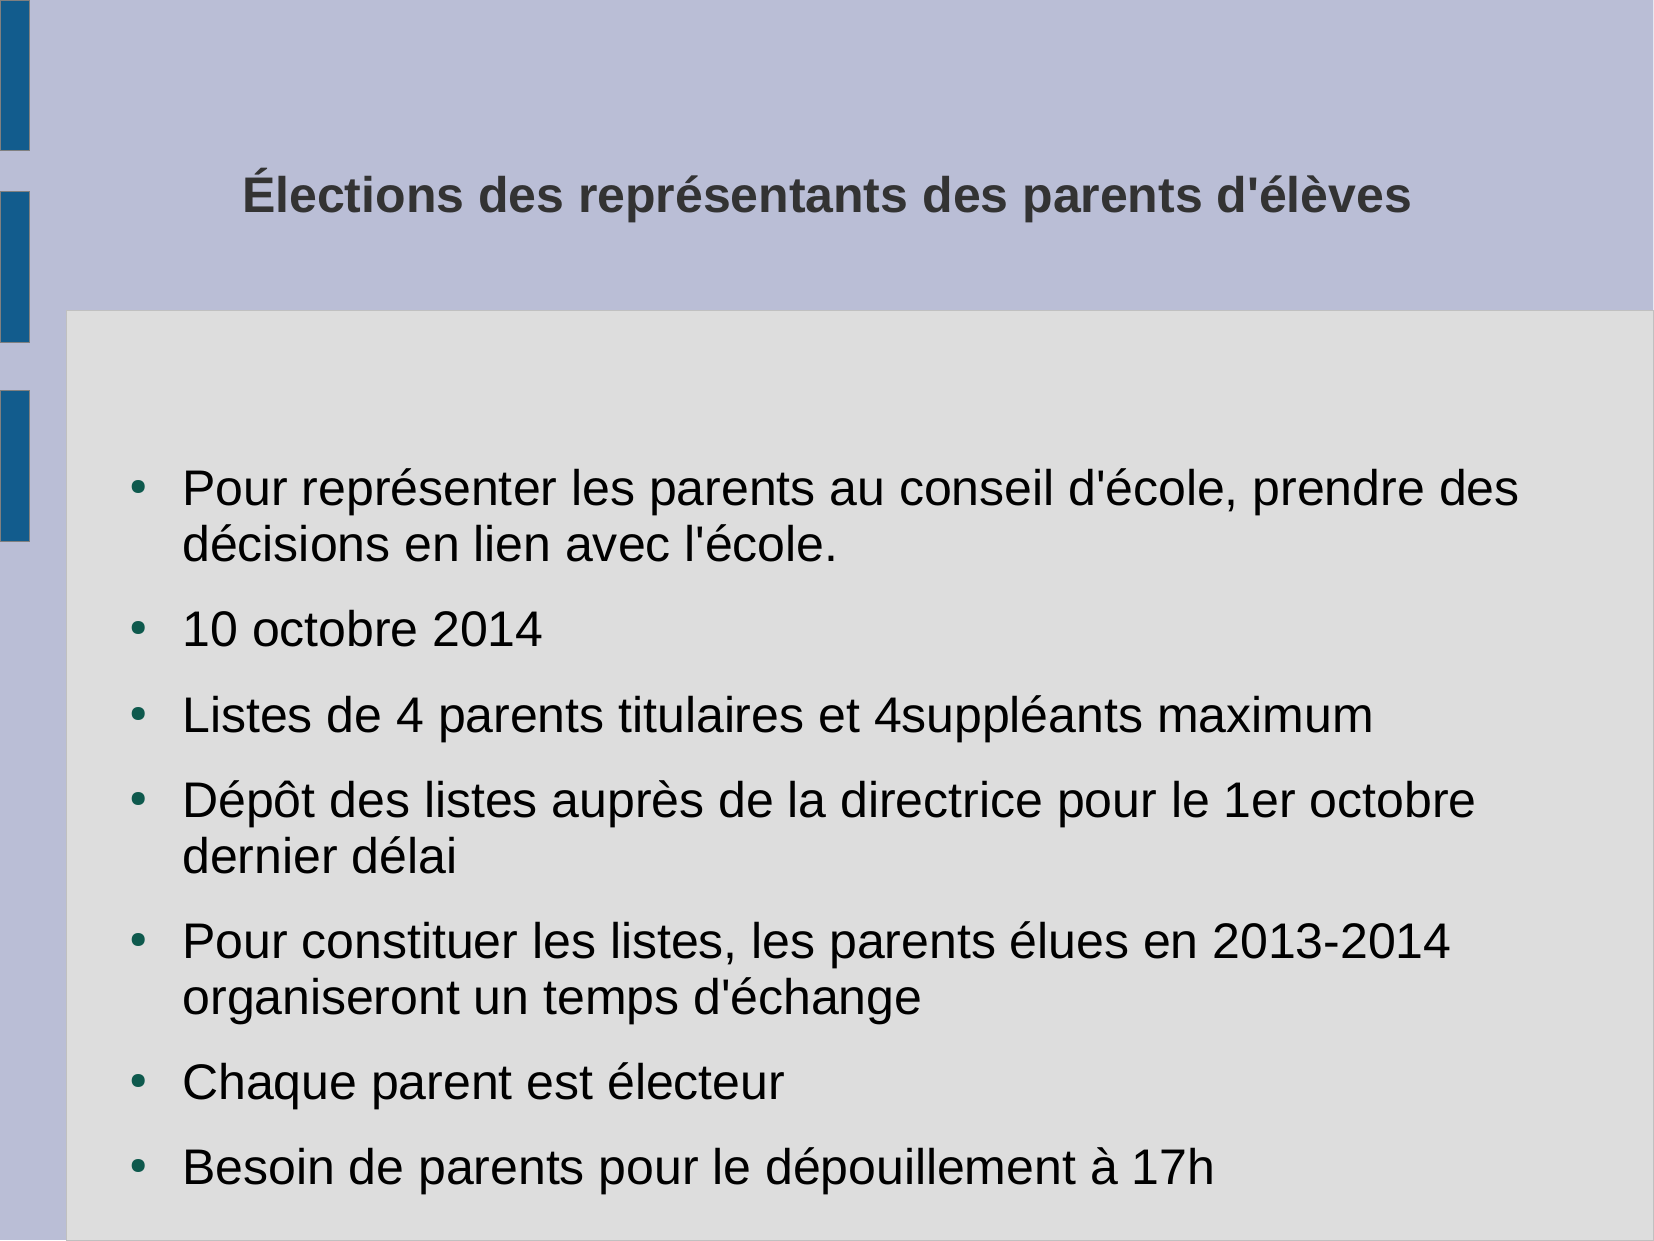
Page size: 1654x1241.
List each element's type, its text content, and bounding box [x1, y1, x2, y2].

title Élections des représentants des parents d'élèves [121, 91, 1534, 299]
list Pour représenter les parents au conseil d'école, prendre des décisions en lien avec l'école. 10 octobre 2014 Listes de 4 parents titulaires et 4suppléants maximum Dépôt des listes auprès de la directrice pour le 1er octobre dernier délai Pour constituer les listes, les parents élues en 2013-2014 organiseront un temps d'échange Chaque parent est électeur Besoin de parents pour le dépouillement à 17h [111, 460, 1524, 1196]
